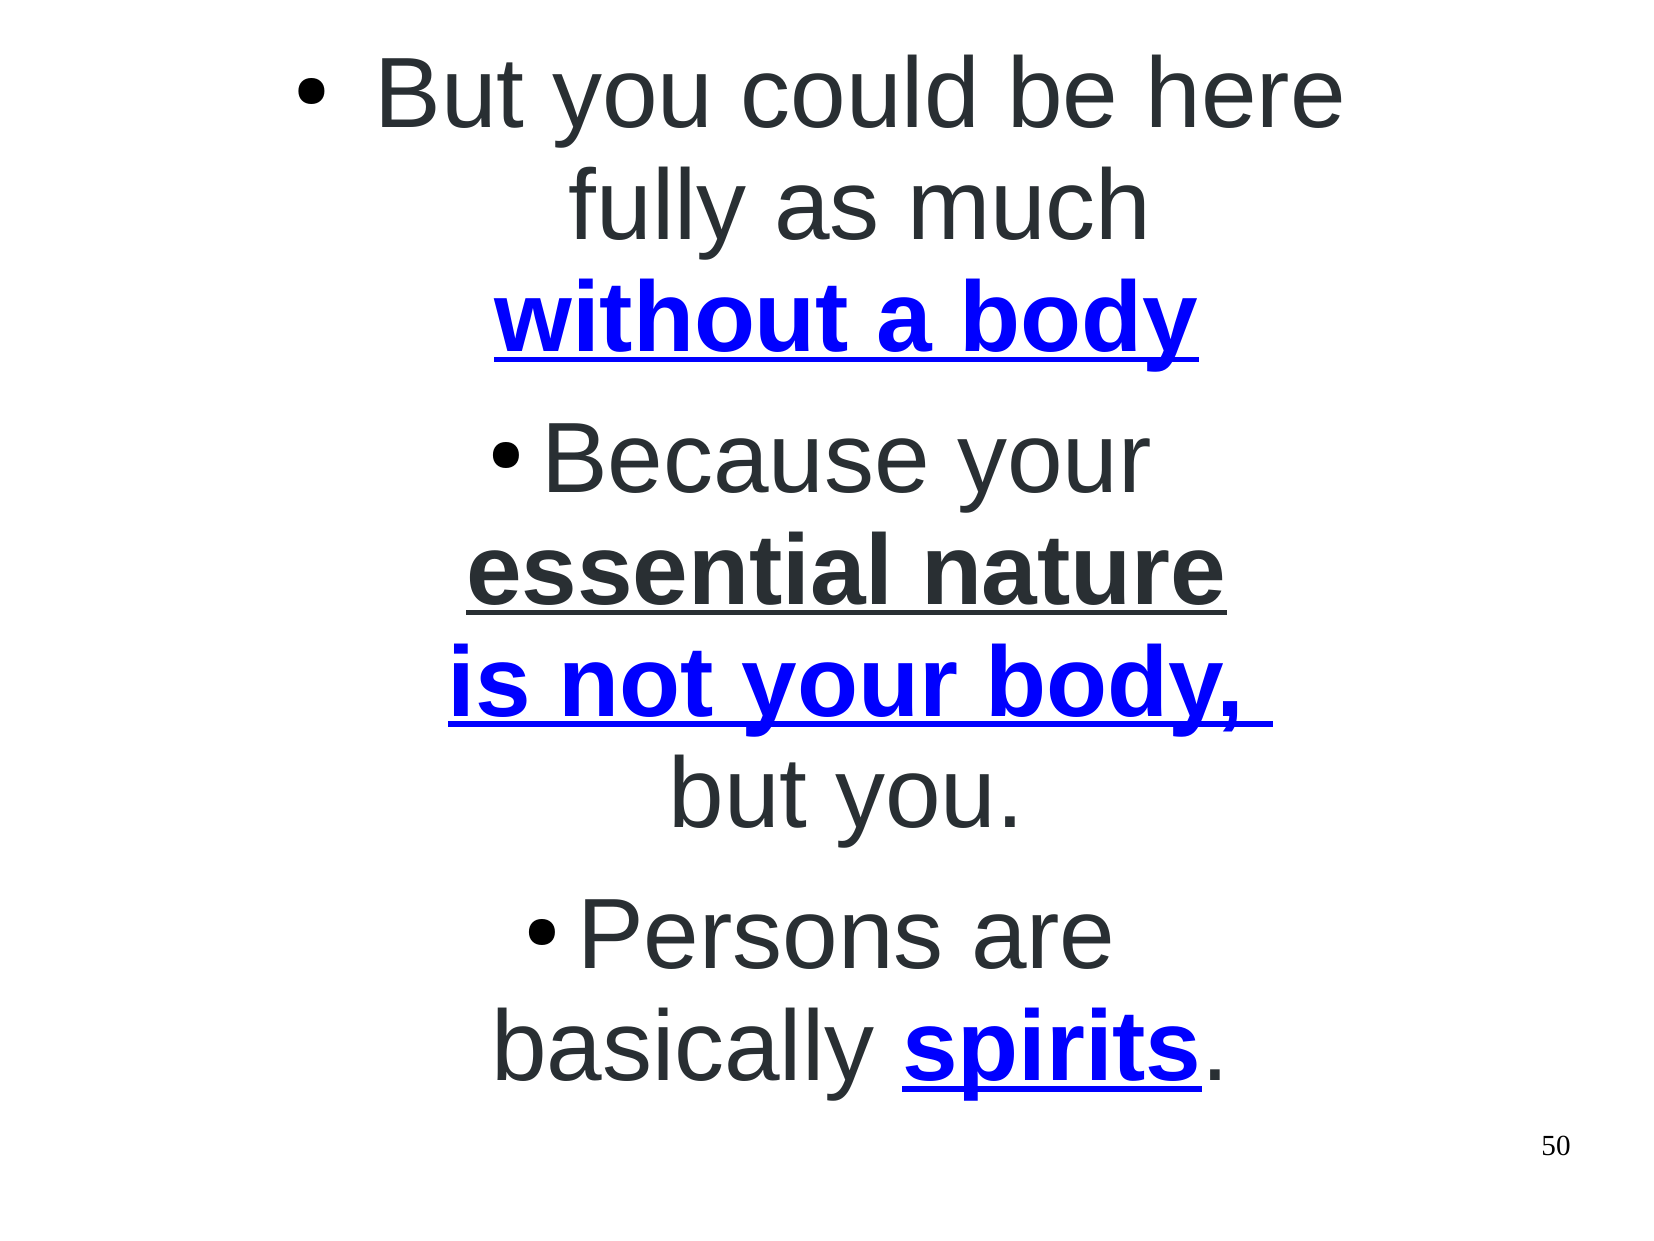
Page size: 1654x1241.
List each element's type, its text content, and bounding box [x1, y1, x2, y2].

list But you could be here fully as much without a body Because your essential nature is not your body, but you. Persons are basically spirits. [37, 37, 1613, 1238]
